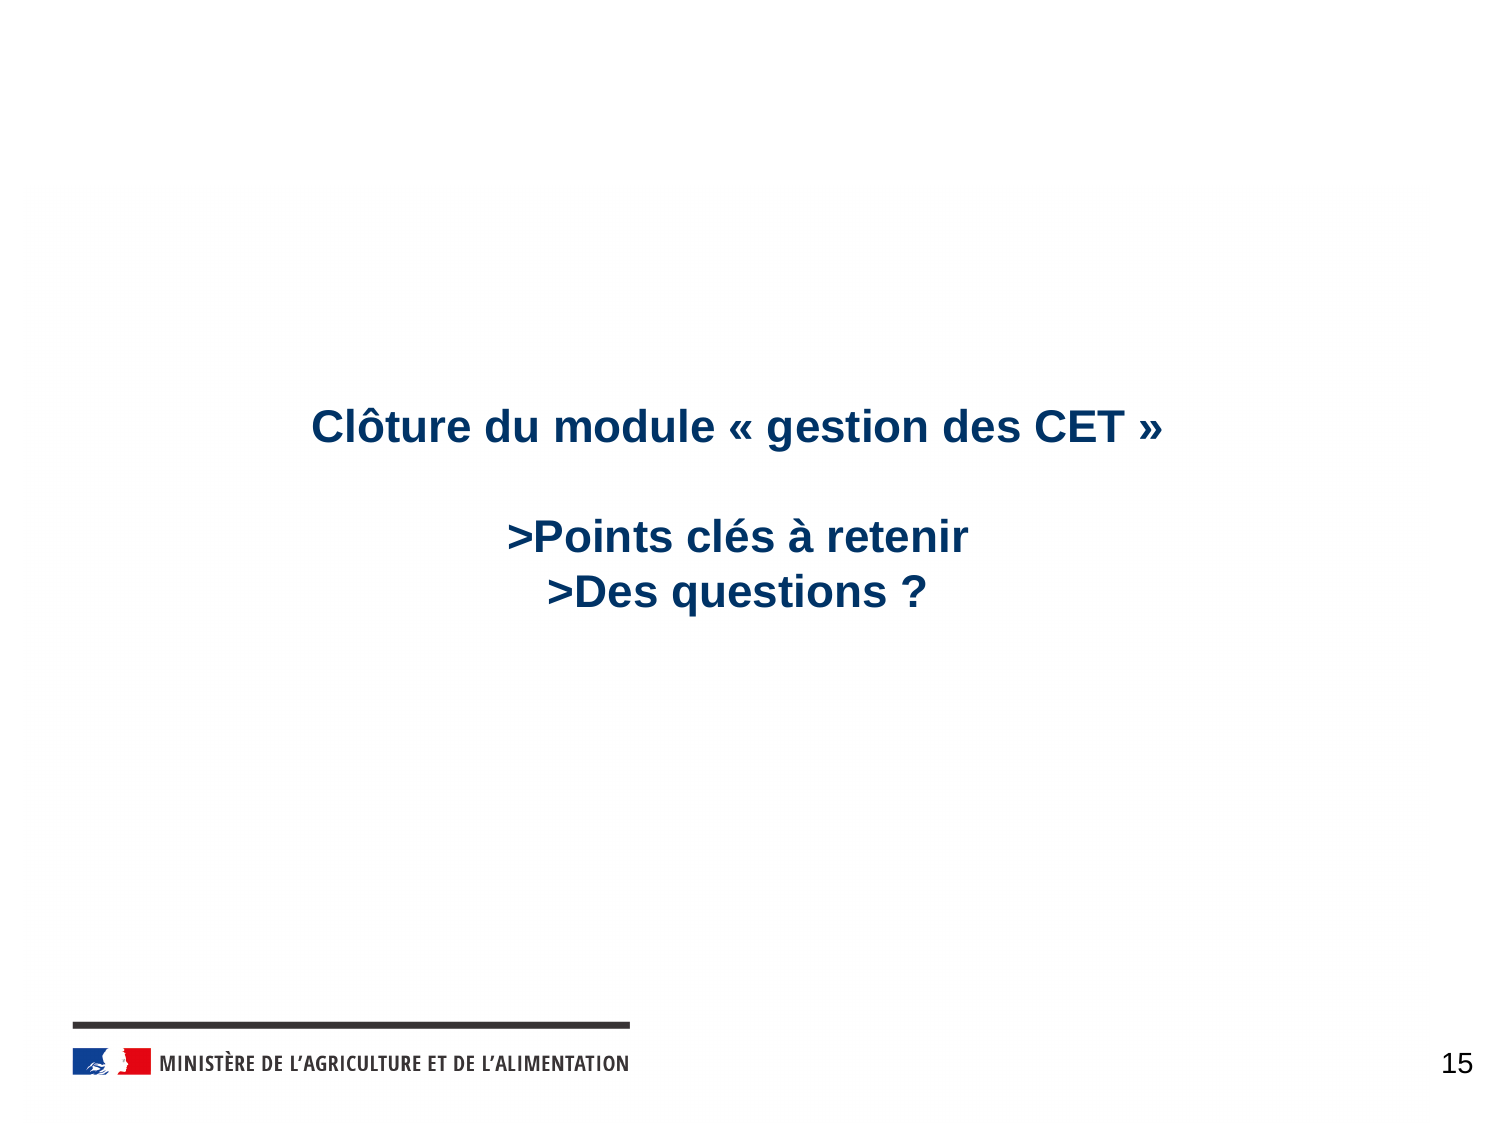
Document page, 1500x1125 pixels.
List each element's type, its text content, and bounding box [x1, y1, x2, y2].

text_box Clôture du module « gestion des CET » >Points clés à retenir >Des questions ? [118, 389, 1359, 674]
picture [23, 185, 1430, 1123]
